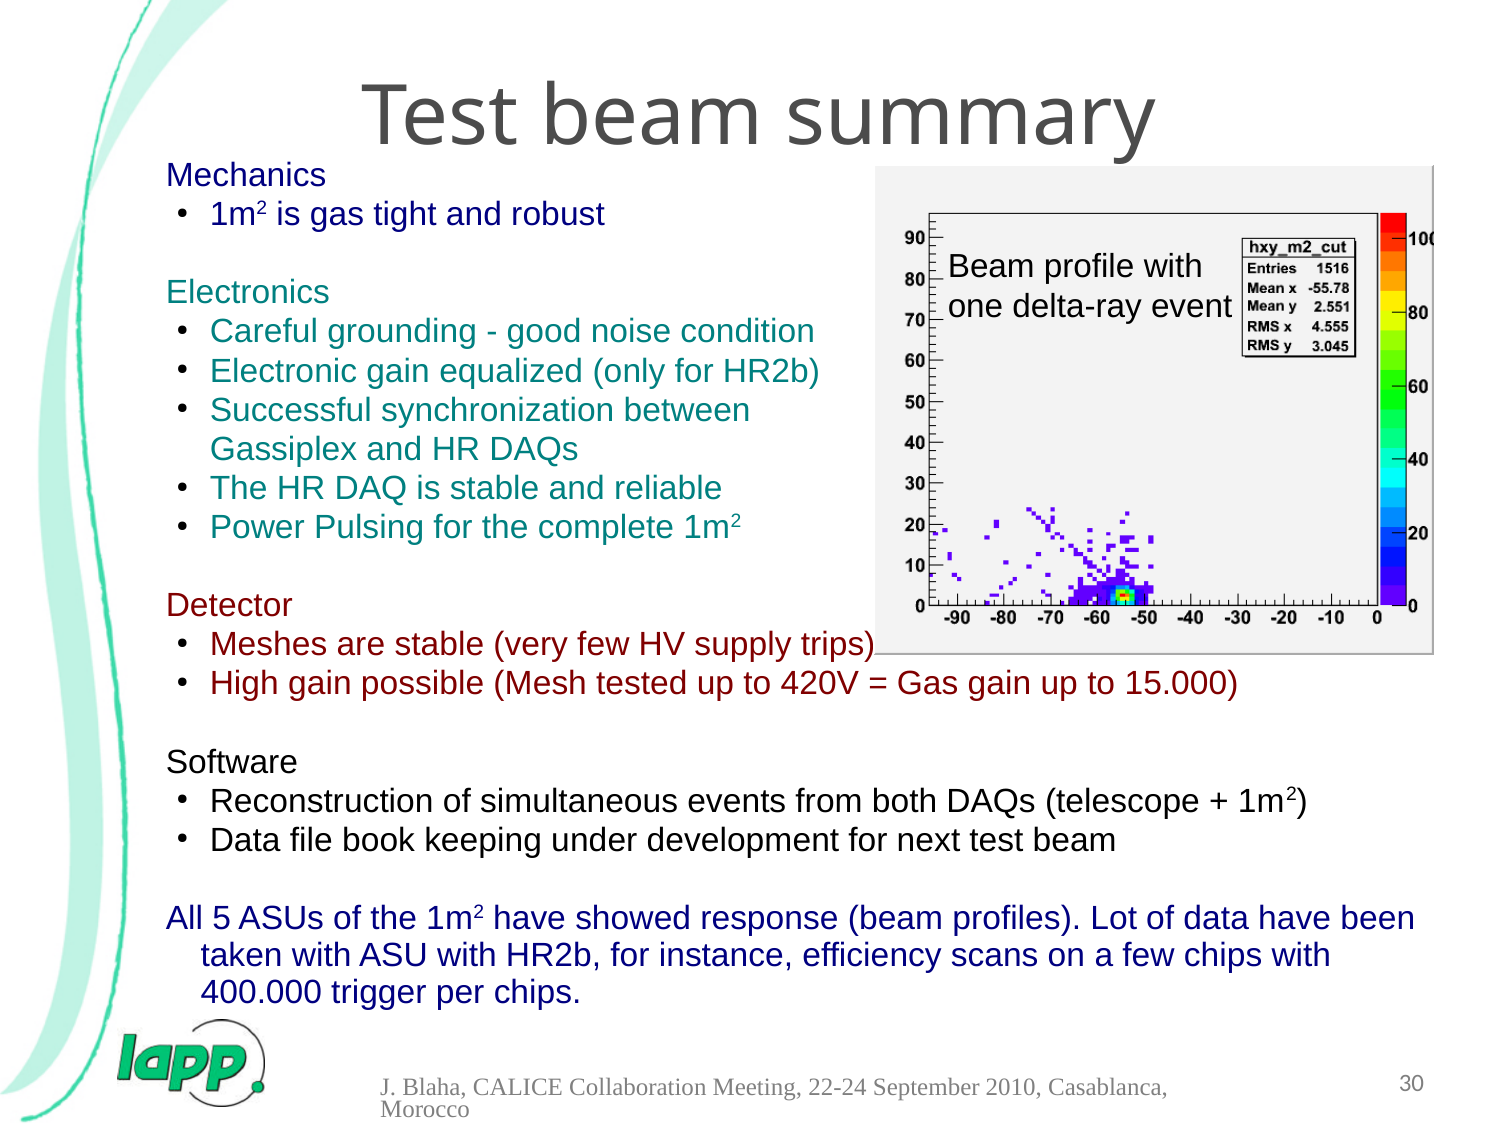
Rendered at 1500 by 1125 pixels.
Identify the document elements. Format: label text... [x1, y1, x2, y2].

picture [873, 164, 1434, 655]
text_box Beam profile with one delta-ray event [933, 234, 1288, 369]
picture [0, 0, 311, 1125]
list Mechanics 1m2 is gas tight and robust Electronics Careful grounding - good noise condition Electronic gain equalized (only for HR2b) Successful synchronization between Gassiplex and HR DAQs The HR DAQ is stable and reliable Power Pulsing for the complete 1m2 Detector Meshes are stable (very few HV supply trips) High gain possible (Mesh tested up to 420V = Gas gain up to 15.000) Software Reconstruction of simultaneous events from both DAQs (telescope + 1m2) Data file book keeping under development for next test beam All 5 ASUs of the 1m2 have showed response (beam profiles). Lot of data have been taken with ASU with HR2b, for instance, efficiency scans on a few chips with 400.000 trigger per chips. [165, 156, 1428, 1027]
title Test beam summary [32, 18, 1486, 208]
